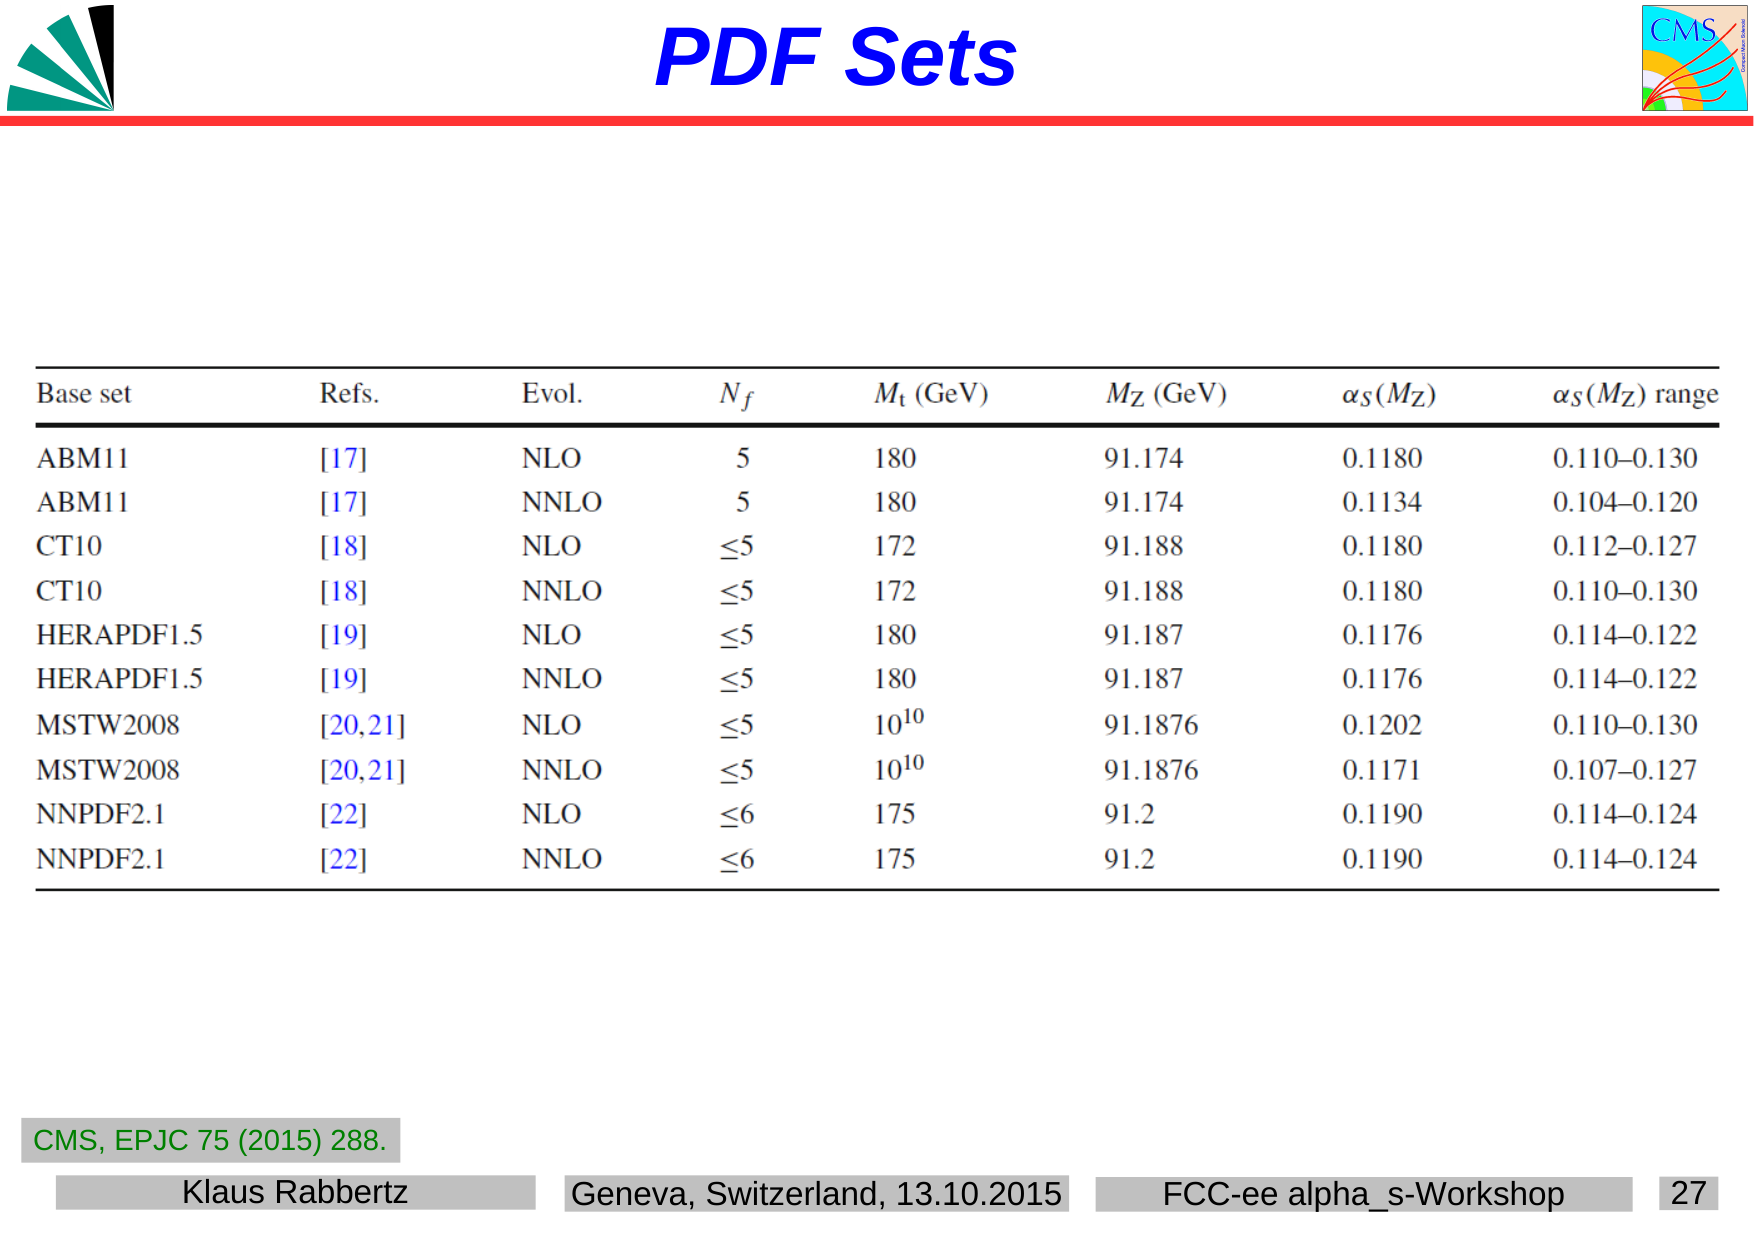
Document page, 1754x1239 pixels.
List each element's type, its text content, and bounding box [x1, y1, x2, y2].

picture [7, 5, 114, 112]
title PDF Sets [129, 0, 1545, 114]
picture [22, 359, 1737, 905]
picture [1642, 5, 1748, 111]
text_box CMS, EPJC 75 (2015) 288. [21, 1117, 401, 1163]
